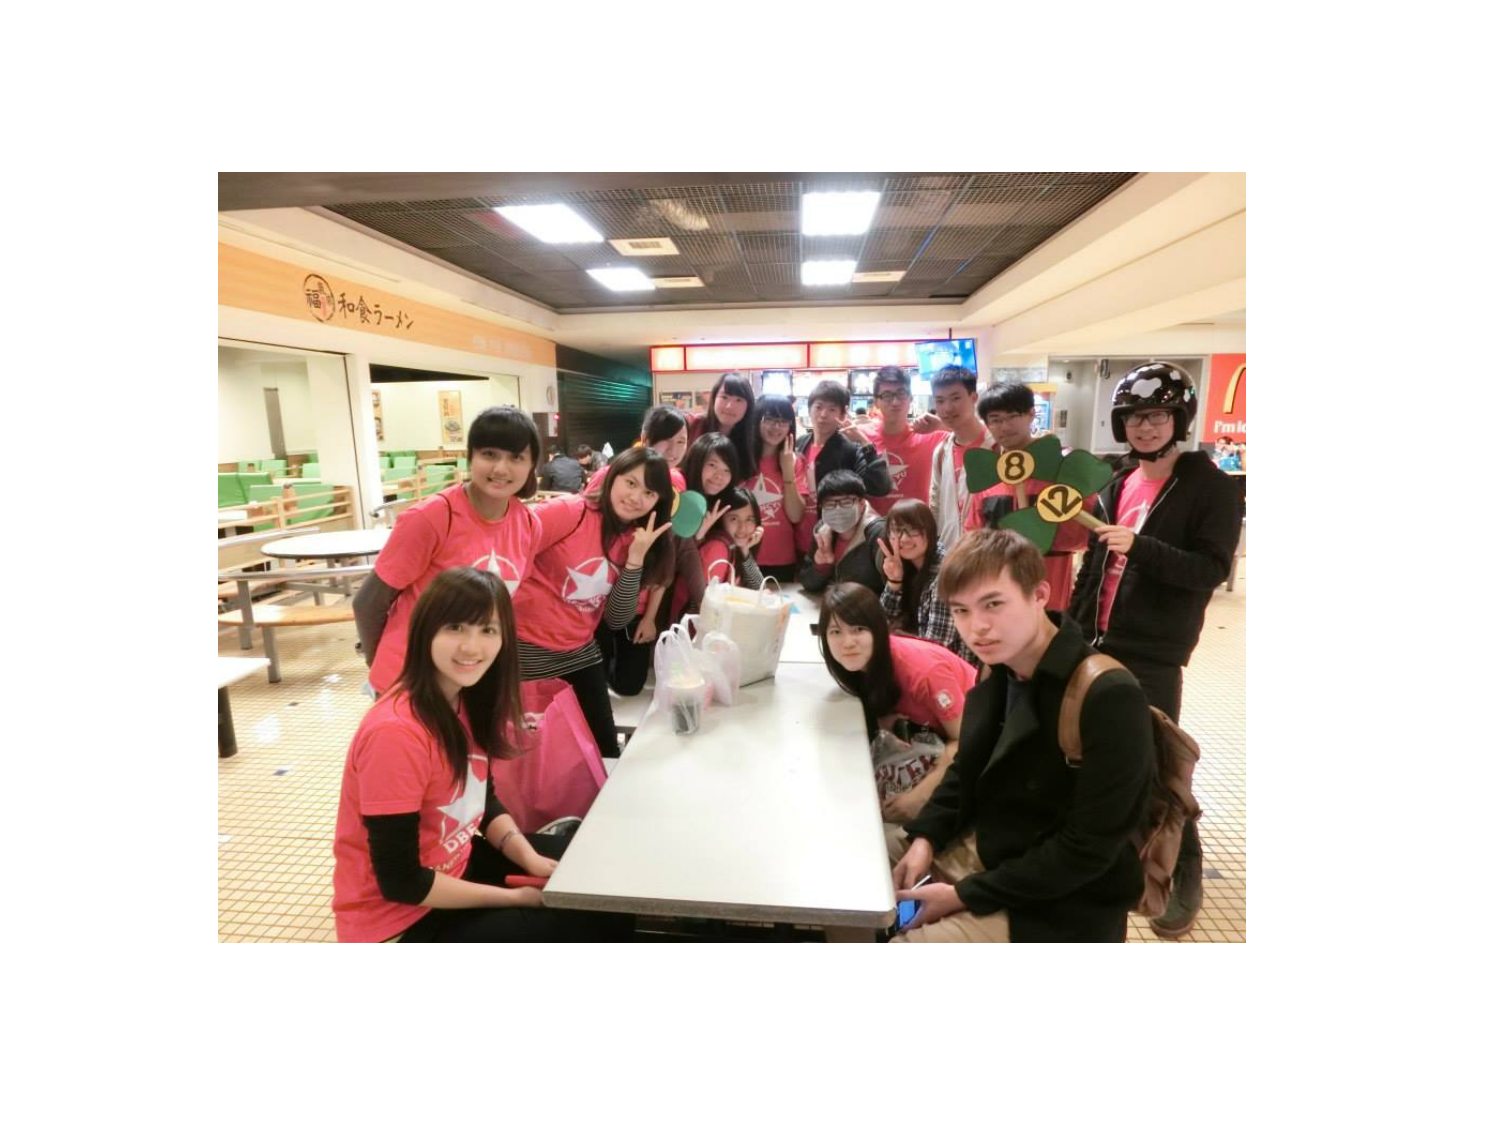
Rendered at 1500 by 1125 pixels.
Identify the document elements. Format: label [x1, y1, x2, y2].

picture [218, 172, 1246, 943]
